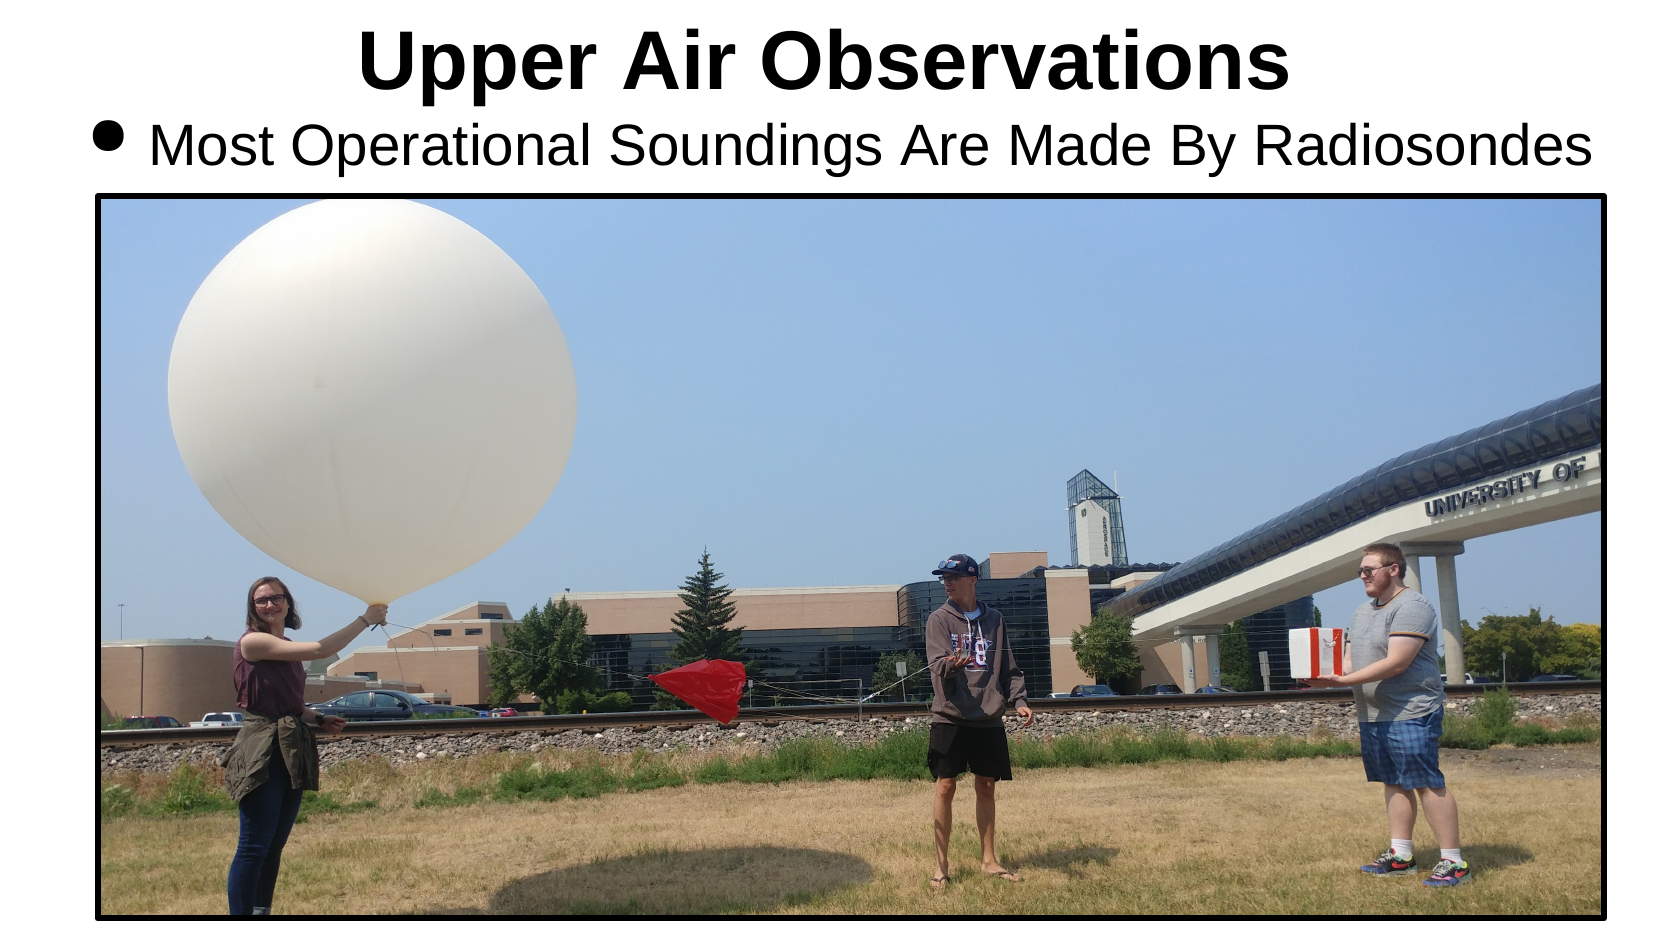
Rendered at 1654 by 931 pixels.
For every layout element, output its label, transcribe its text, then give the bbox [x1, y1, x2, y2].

text_box Most Operational Soundings Are Made By Radiosondes [35, 90, 1654, 186]
picture [100, 199, 1602, 916]
title Upper Air Observations [0, 5, 1654, 107]
